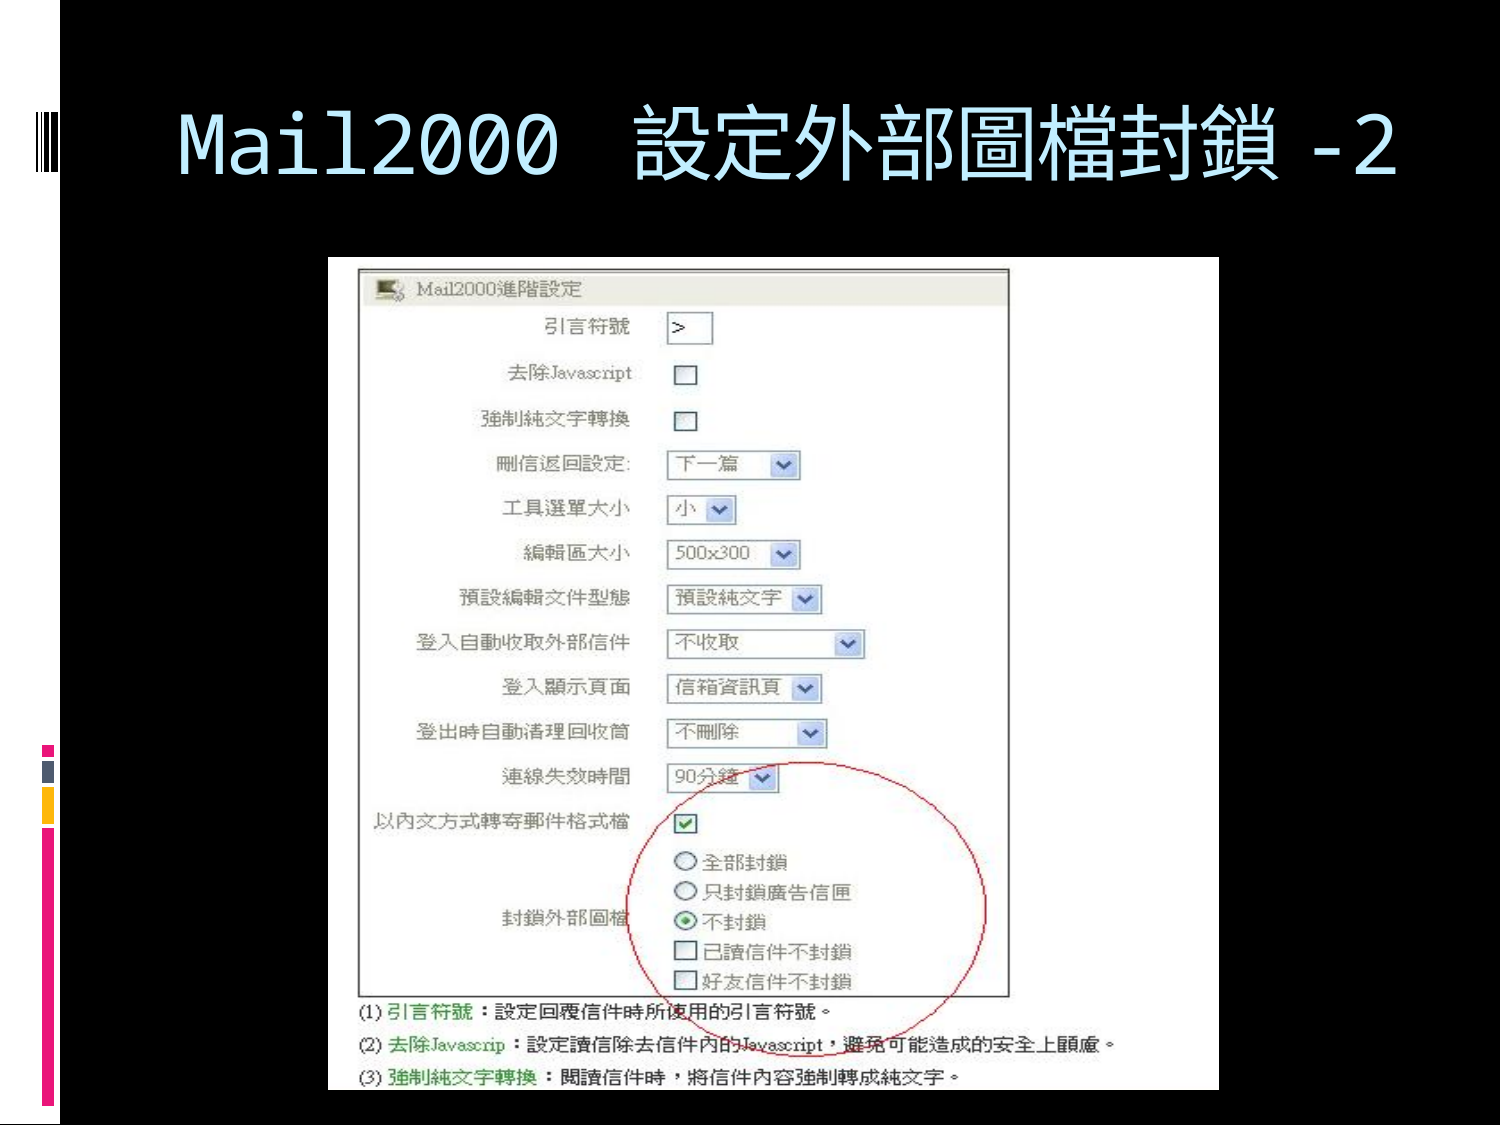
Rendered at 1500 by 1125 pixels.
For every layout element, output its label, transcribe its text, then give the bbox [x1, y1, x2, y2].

title Mail2000 設定外部圖檔封鎖-2 [150, 84, 1426, 235]
picture [328, 257, 1219, 1090]
